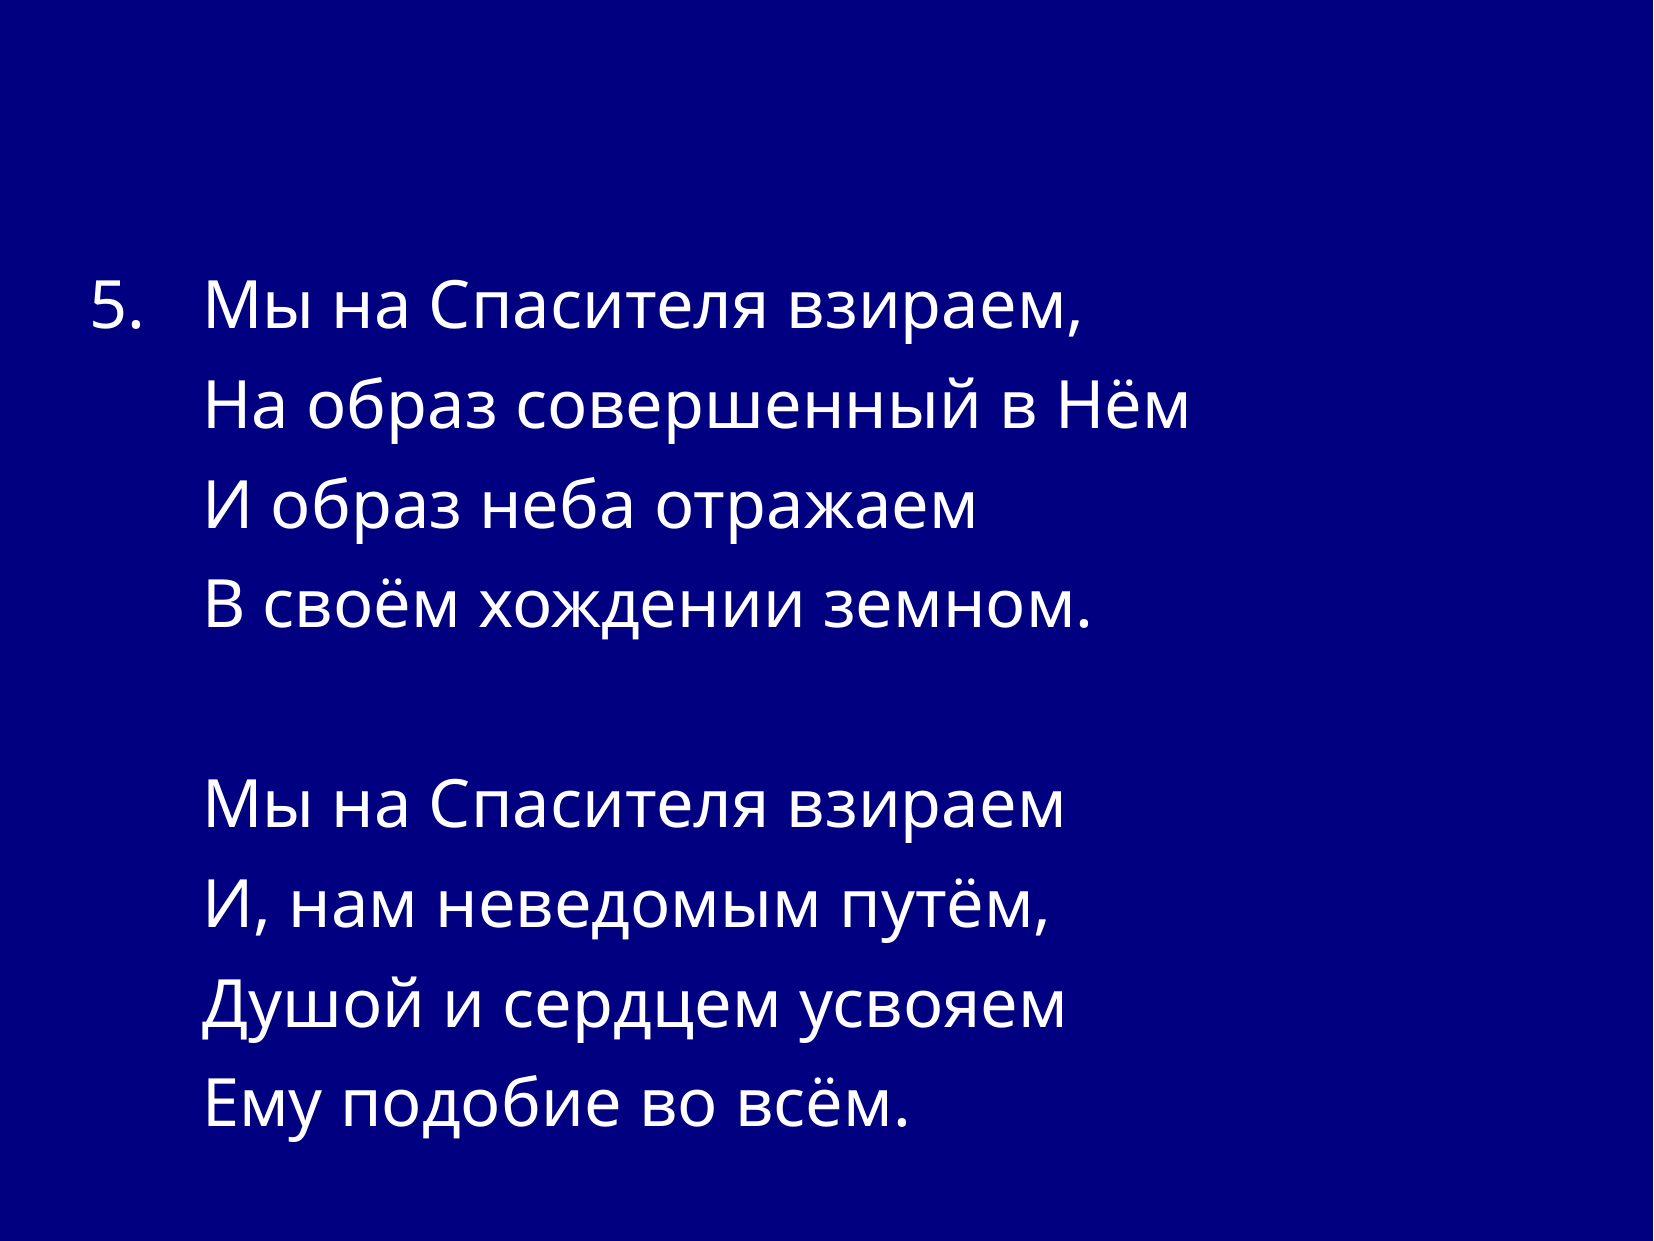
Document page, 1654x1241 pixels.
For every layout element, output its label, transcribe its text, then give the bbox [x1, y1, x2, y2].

text_box 5. Мы на Спасителя взираем, На образ совершенный в Нём И образ неба отражаем В своём хождении земном. Мы на Спасителя взираем И, нам неведомым путём, Душой и сердцем усвояем Ему подобие во всём. [75, 150, 1576, 1163]
